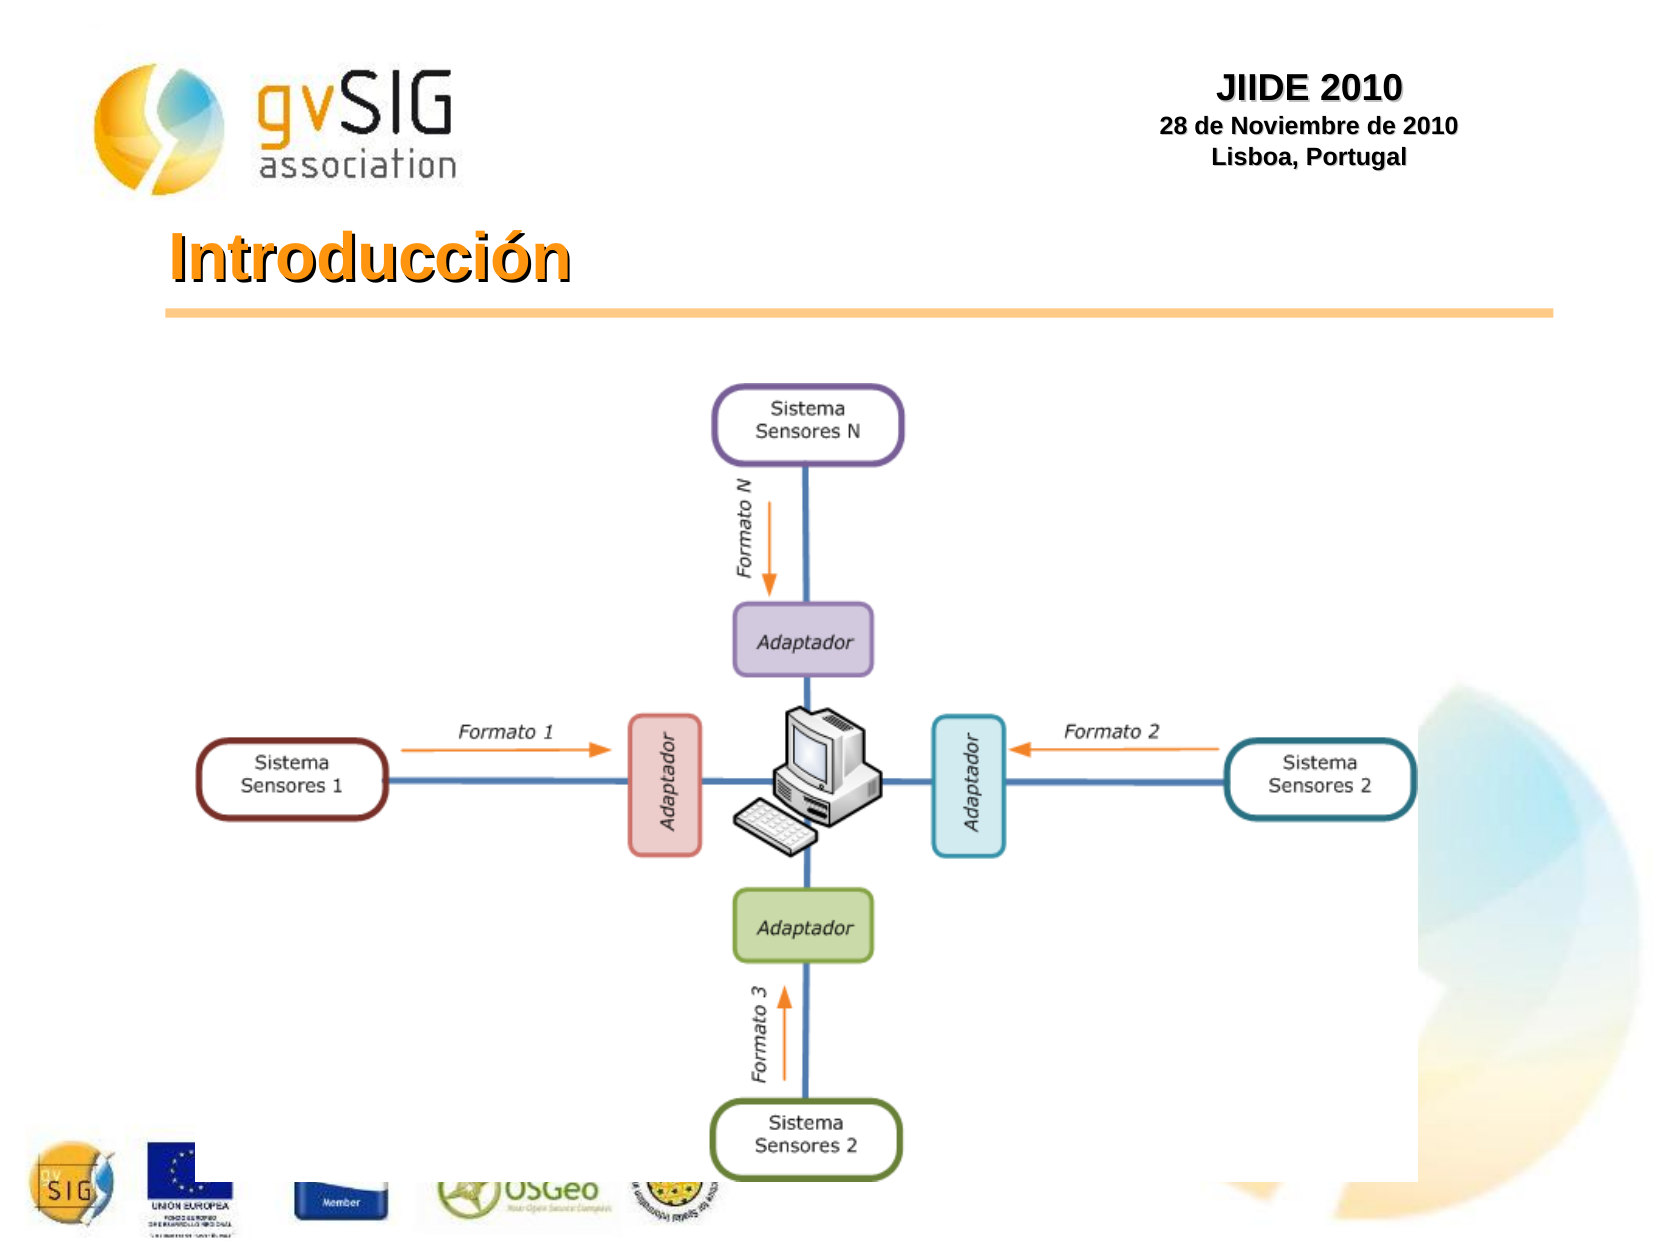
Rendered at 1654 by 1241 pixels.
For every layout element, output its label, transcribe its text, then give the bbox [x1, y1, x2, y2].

text_box Introducción [153, 212, 588, 302]
picture [1, 0, 1654, 1241]
